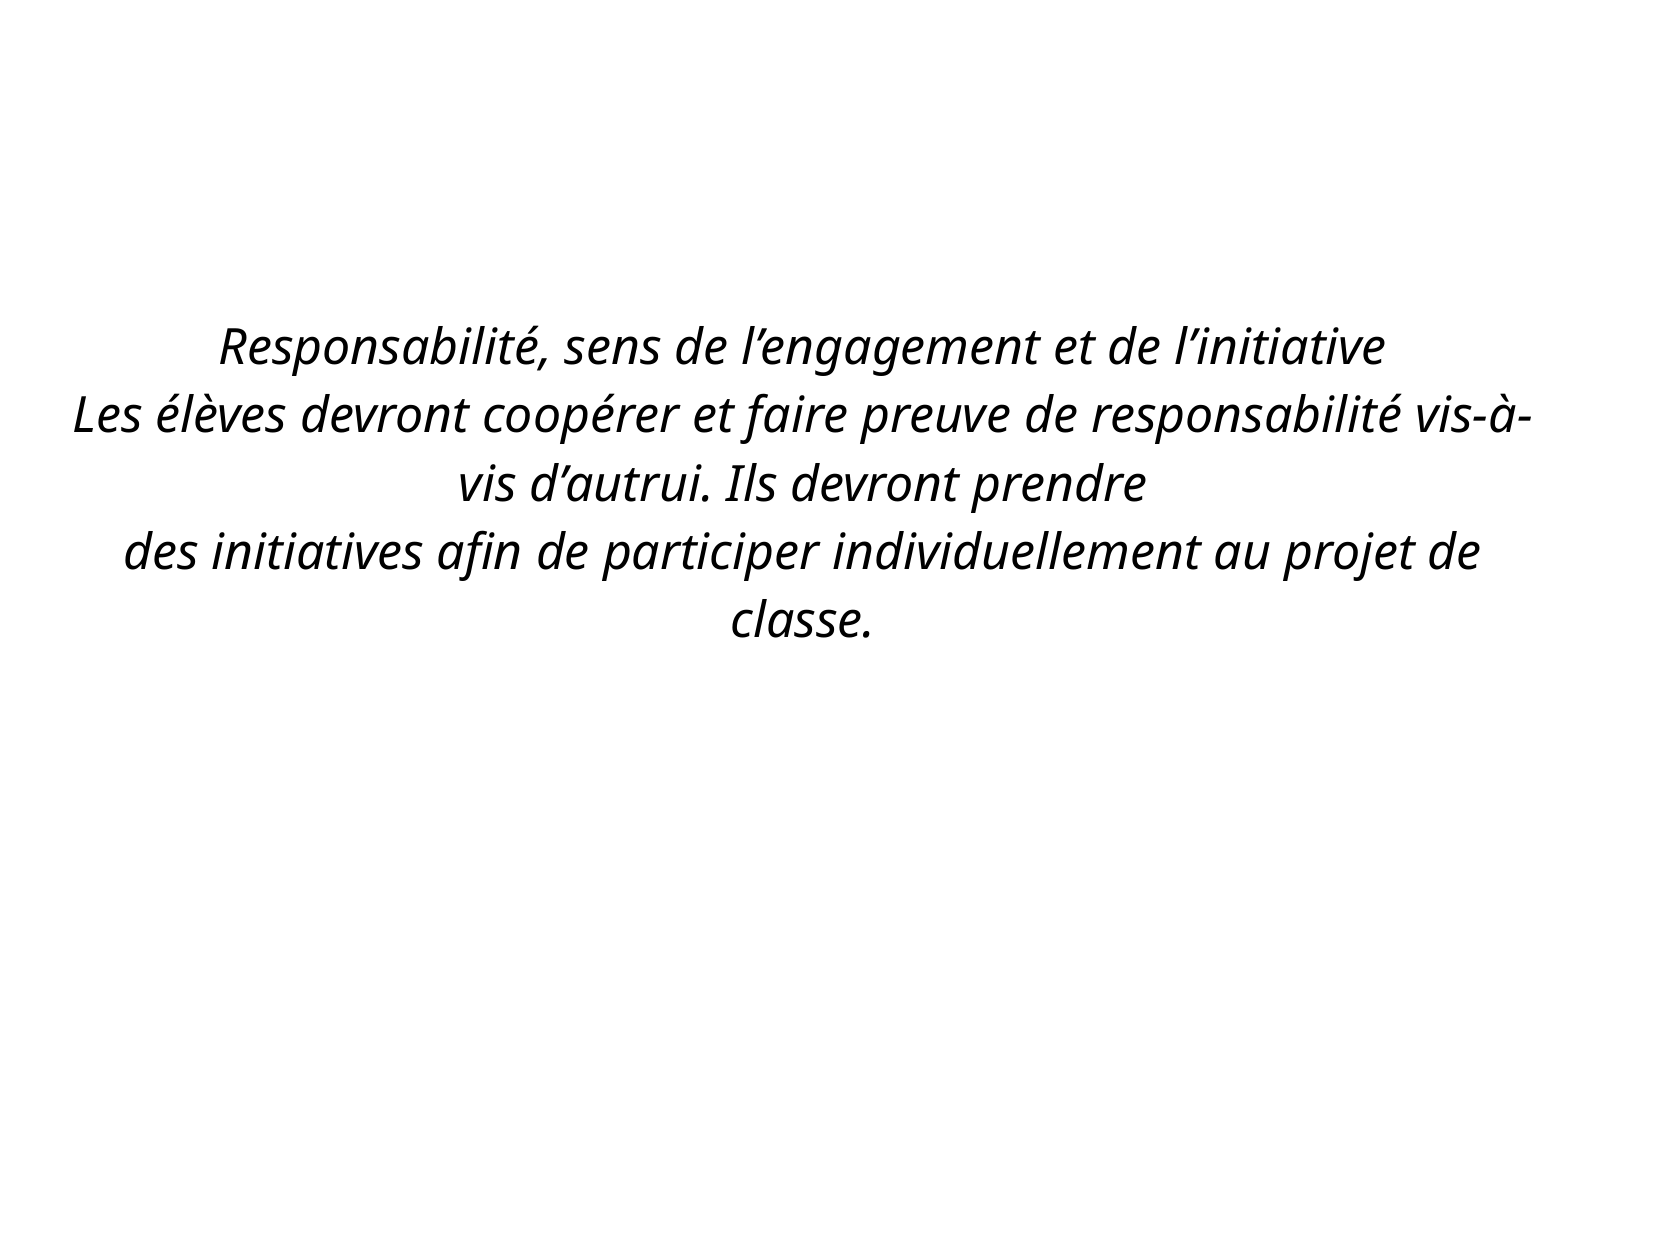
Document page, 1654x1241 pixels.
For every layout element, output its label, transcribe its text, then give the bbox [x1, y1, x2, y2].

title Responsabilité, sens de l’engagement et de l’initiative Les élèves devront coopérer et faire preuve de responsabilité vis-à-vis d’autrui. Ils devront prendre des initiatives afin de participer individuellement au projet de classe. [59, 339, 1548, 624]
